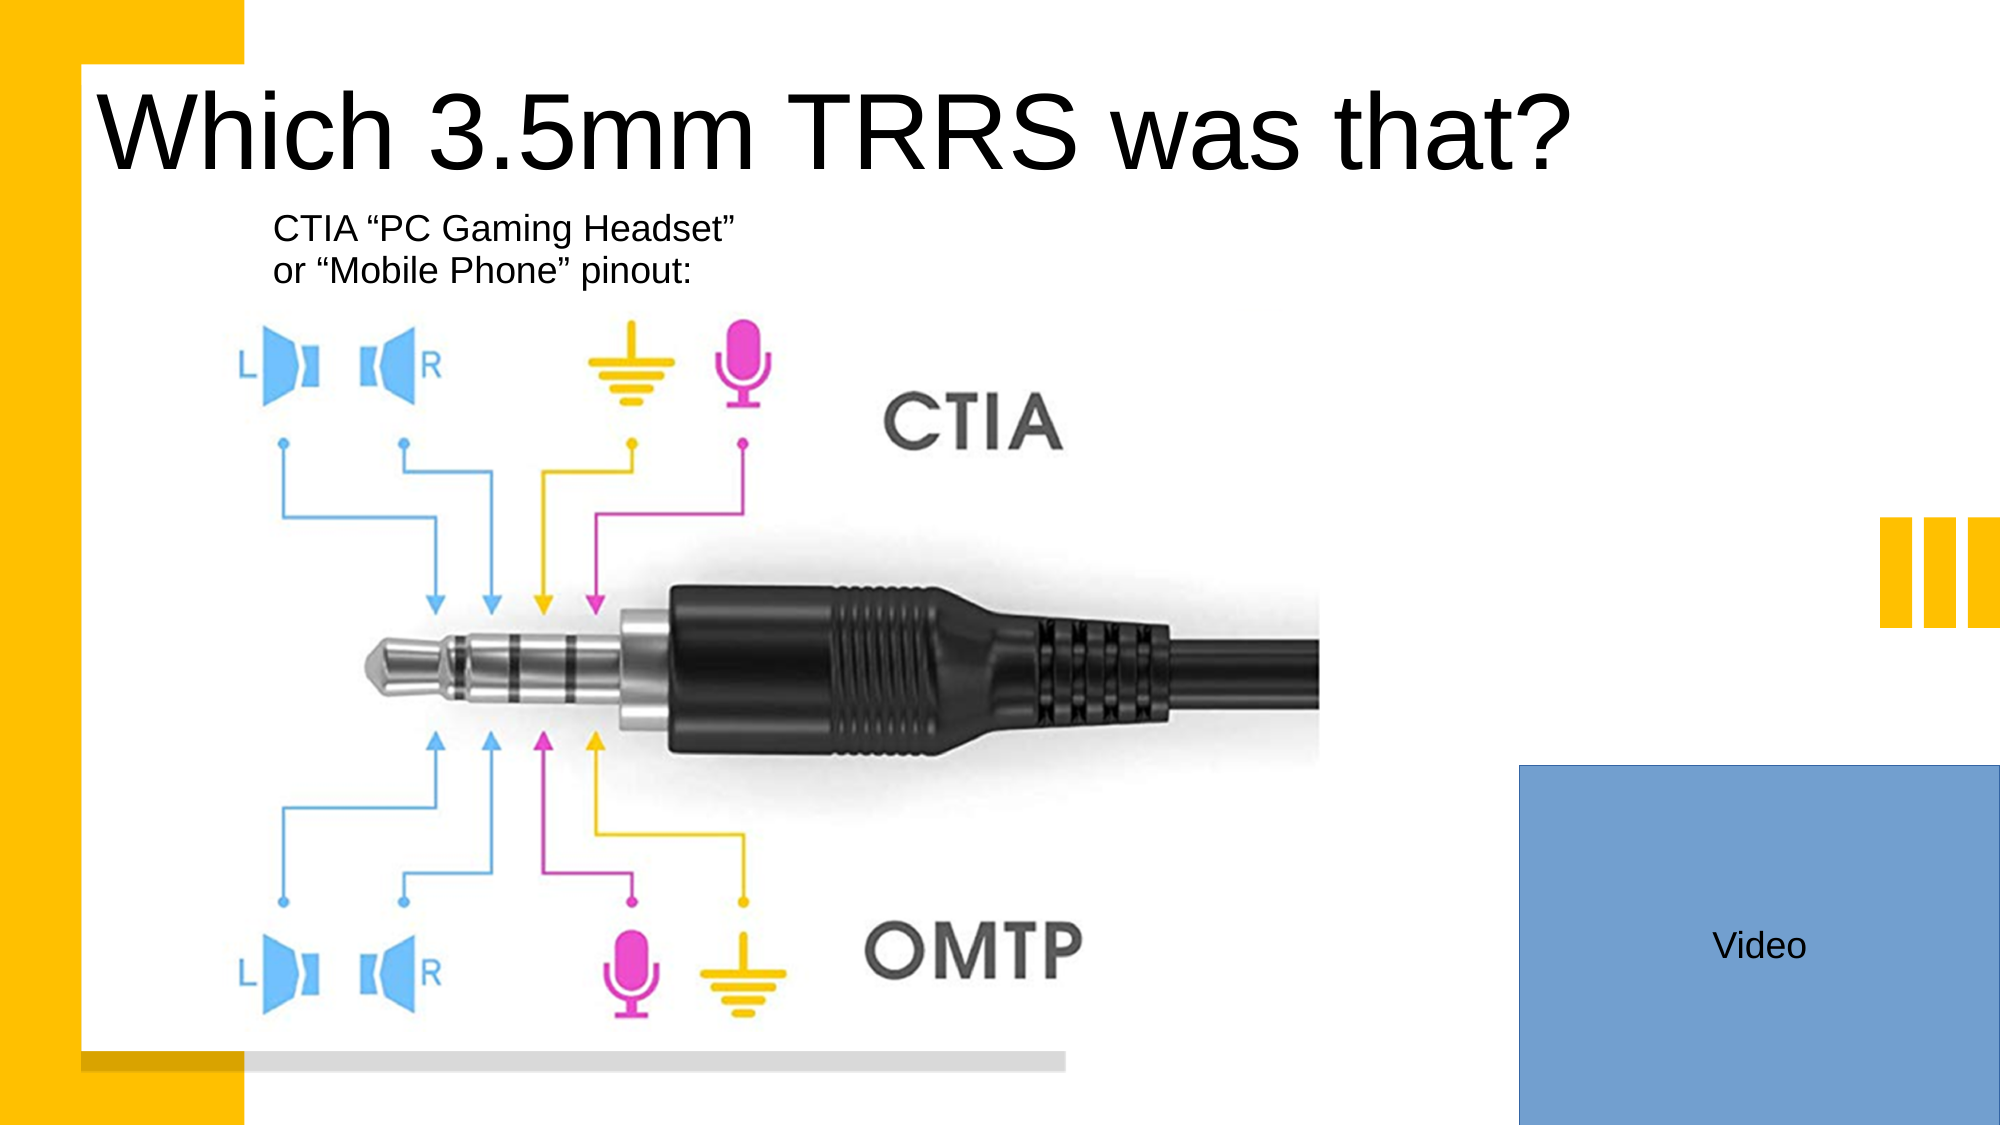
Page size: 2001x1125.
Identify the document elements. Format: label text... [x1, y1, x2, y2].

picture [210, 299, 1320, 1035]
text_box Video [1519, 765, 2000, 1125]
text_box CTIA “PC Gaming Headset” or “Mobile Phone” pinout: [258, 200, 751, 299]
text_box [0, 0, 2000, 1125]
text_box Which 3.5mm TRRS was that? [81, 64, 1921, 201]
